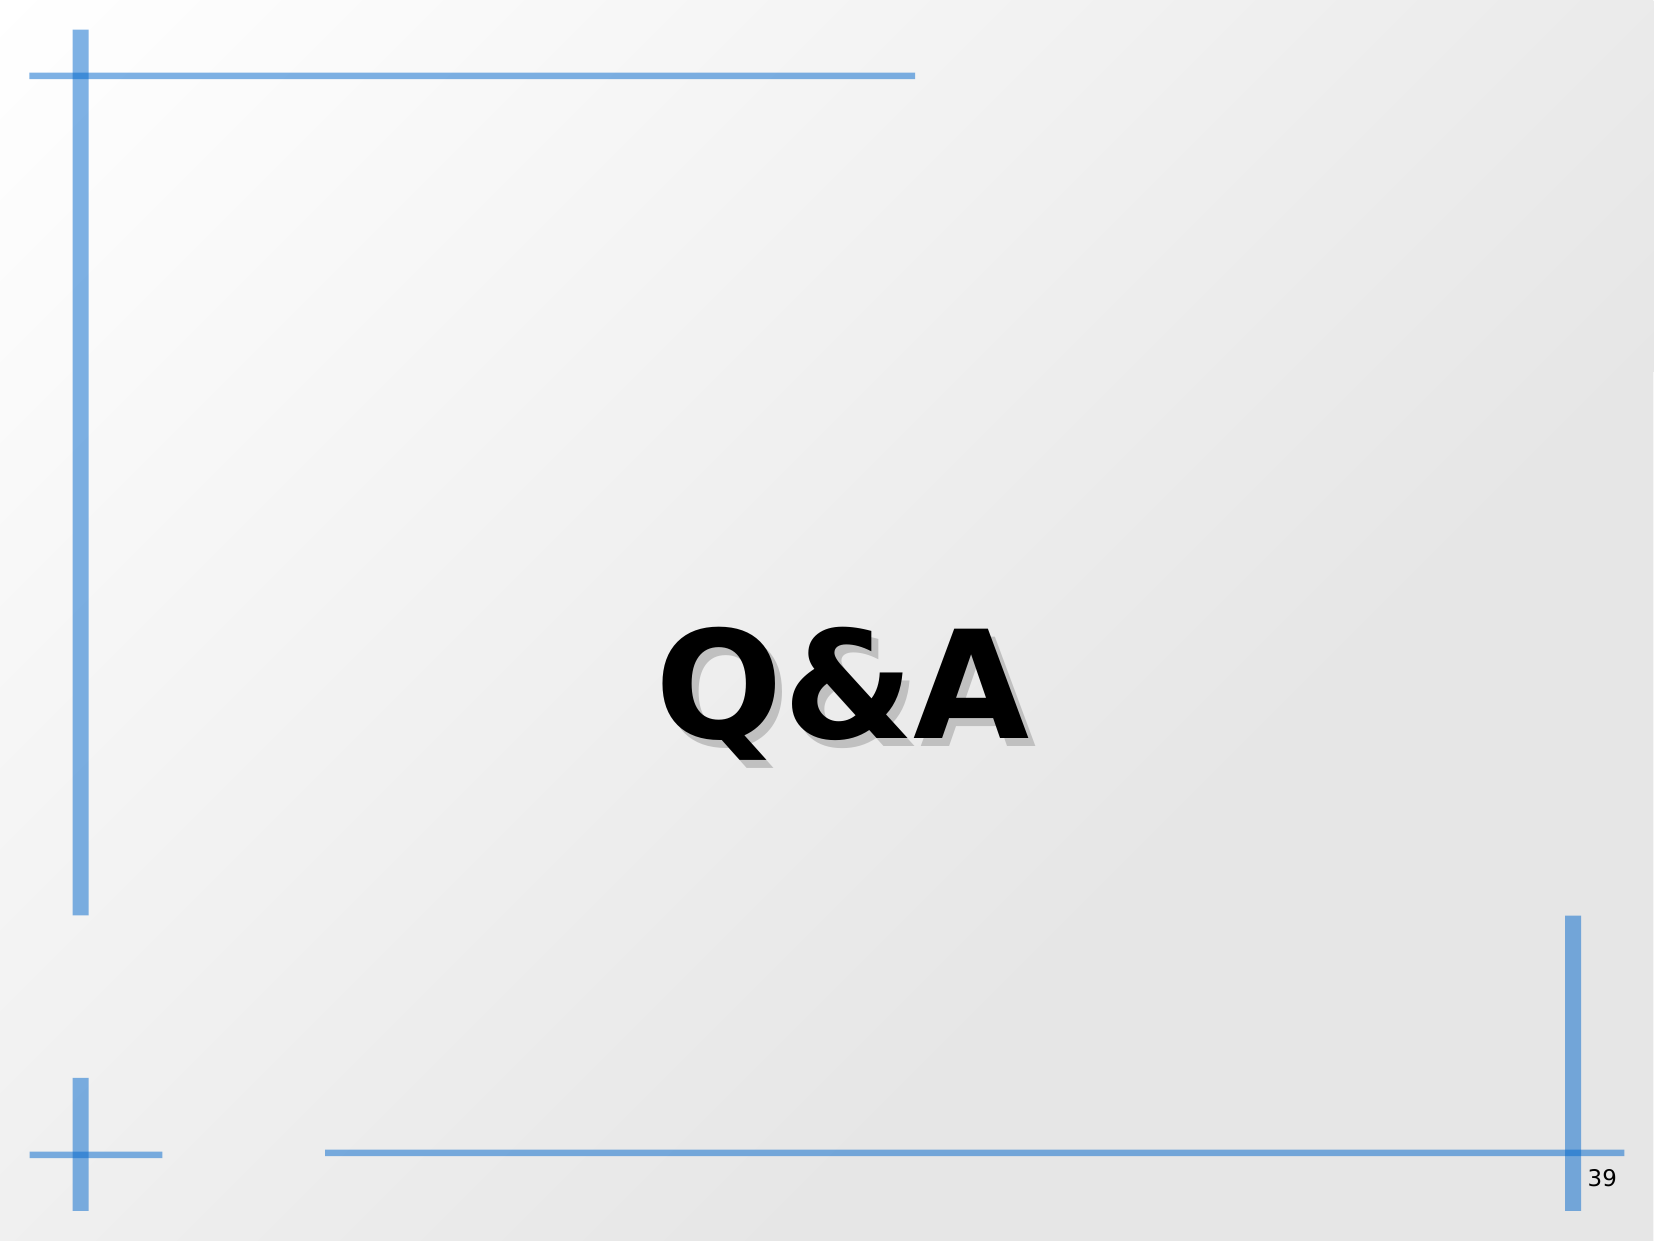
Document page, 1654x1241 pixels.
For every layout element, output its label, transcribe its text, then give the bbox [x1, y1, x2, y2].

subtitle Q&A [124, 241, 1526, 1133]
